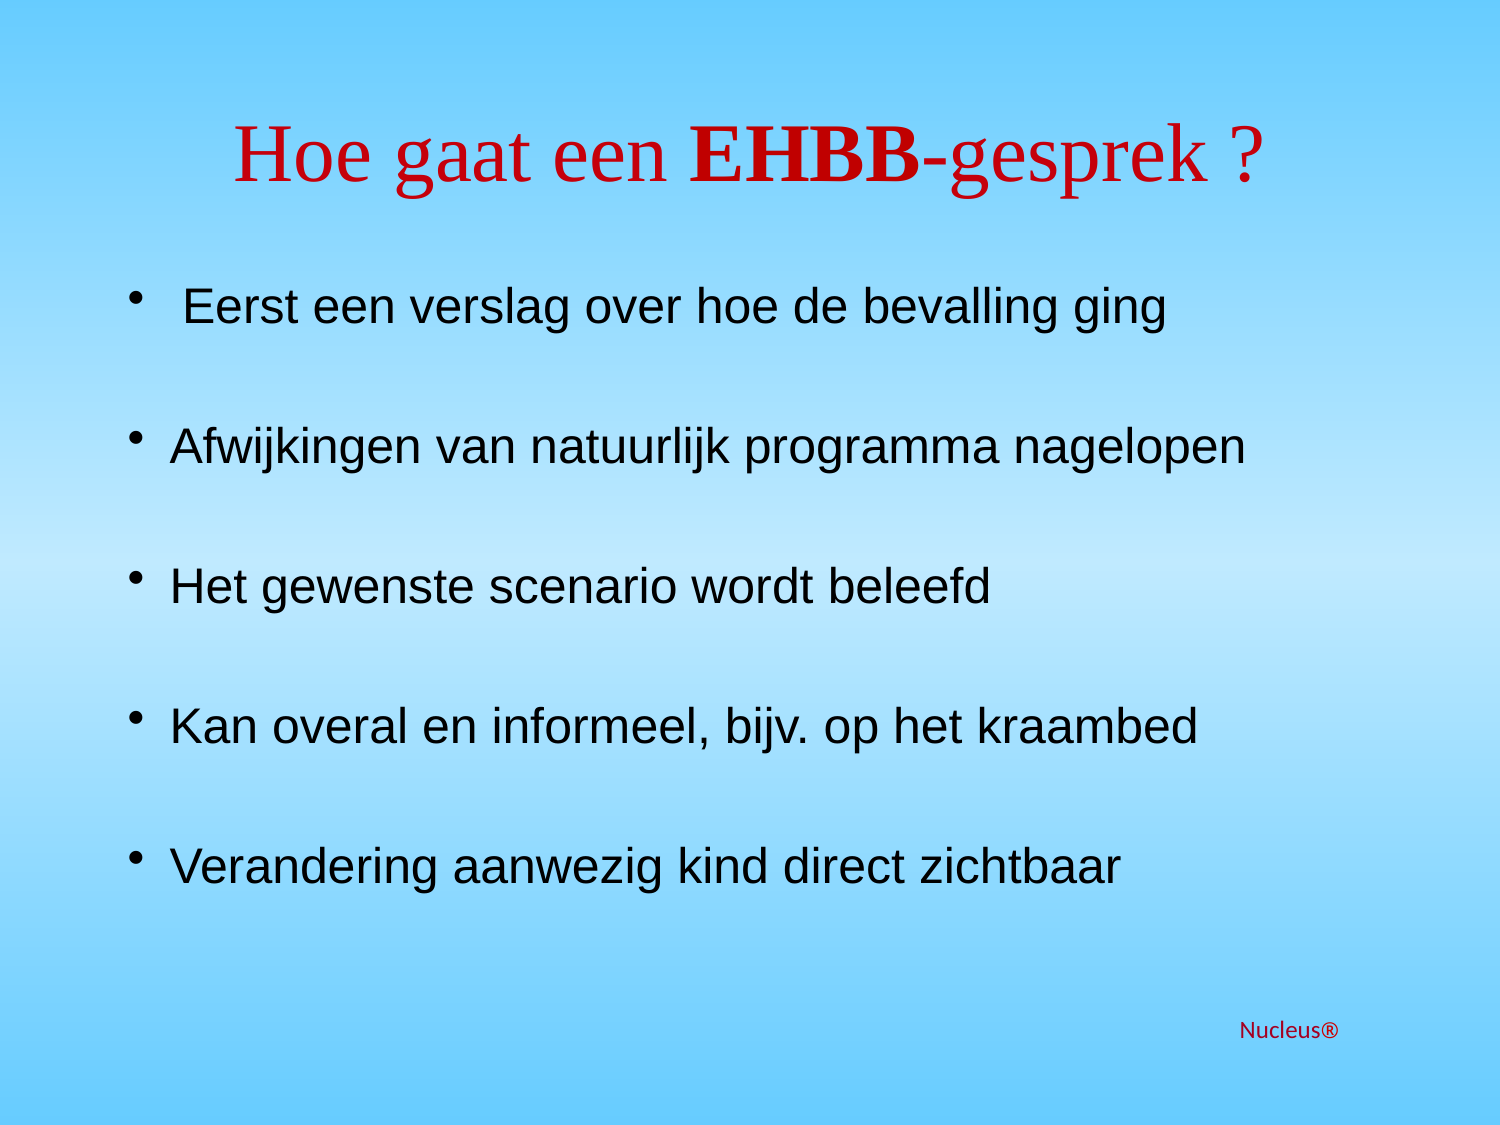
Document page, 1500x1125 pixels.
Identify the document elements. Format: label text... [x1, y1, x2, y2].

title Hoe gaat een EHBB-gesprek ? [112, 54, 1388, 242]
text_box Nucleus® [1224, 993, 1375, 1054]
list Eerst een verslag over hoe de bevalling ging Afwijkingen van natuurlijk programma nagelopen Het gewenste scenario wordt beleefd Kan overal en informeel, bijv. op het kraambed Verandering aanwezig kind direct zichtbaar [112, 266, 1388, 942]
